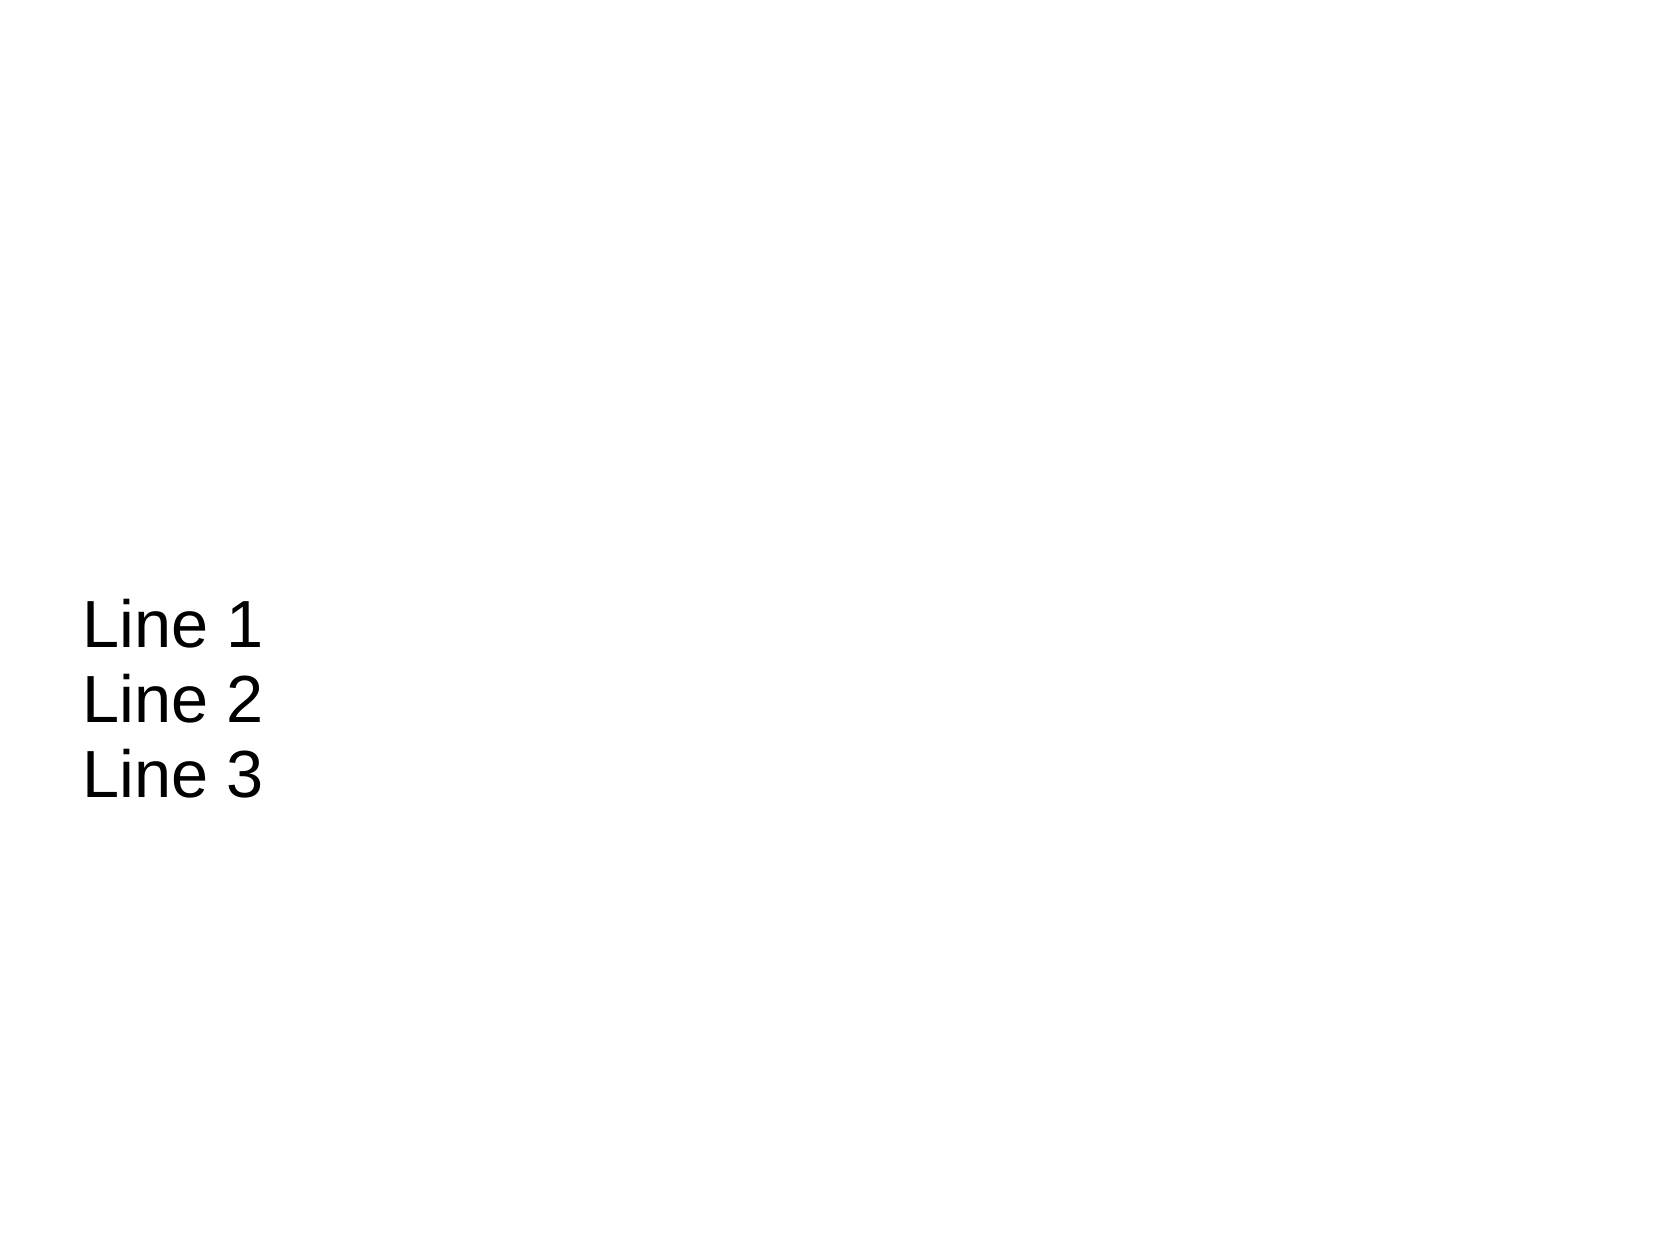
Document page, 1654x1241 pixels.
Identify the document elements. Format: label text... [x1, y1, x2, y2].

subtitle Line 1 Line 2 Line 3 [82, 290, 1571, 1109]
